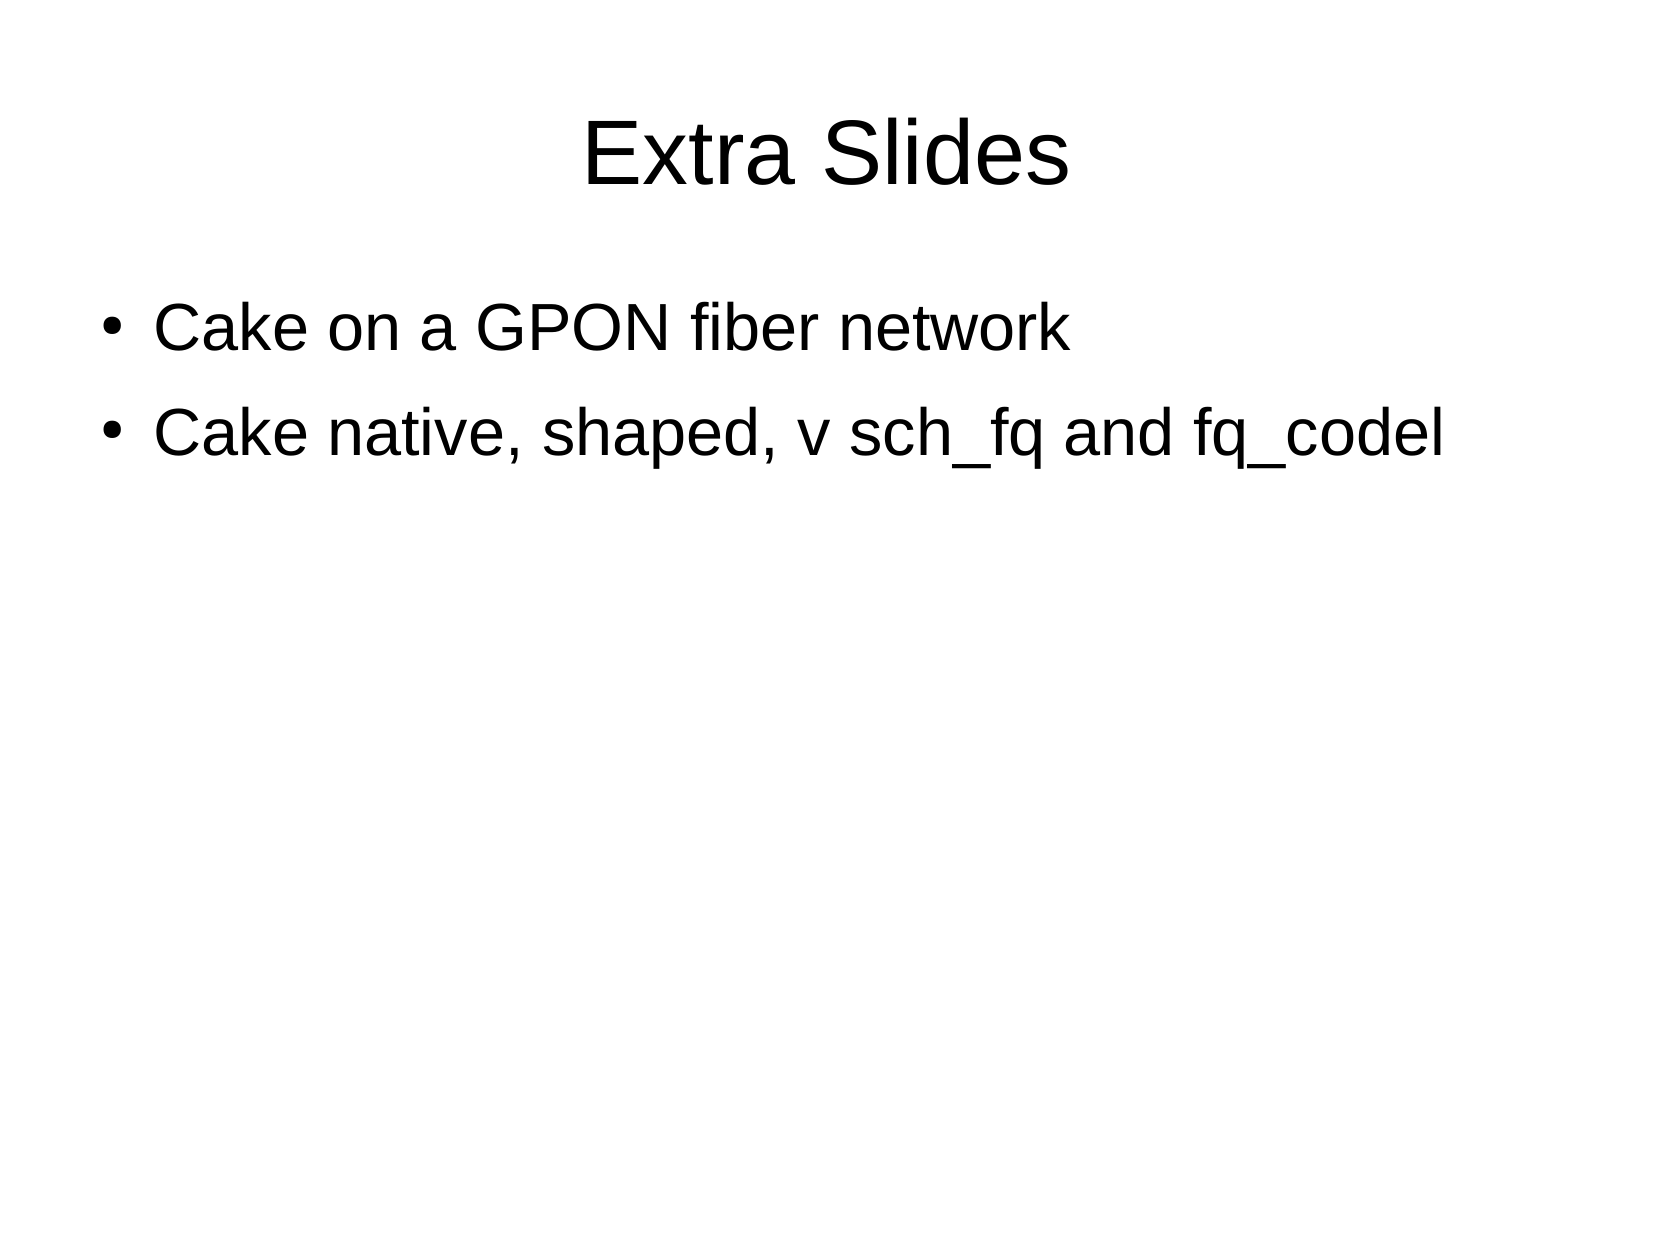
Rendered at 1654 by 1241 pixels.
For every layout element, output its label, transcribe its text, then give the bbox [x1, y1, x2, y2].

title Extra Slides [82, 49, 1571, 257]
list Cake on a GPON fiber network Cake native, shaped, v sch_fq and fq_codel [82, 290, 1571, 1010]
